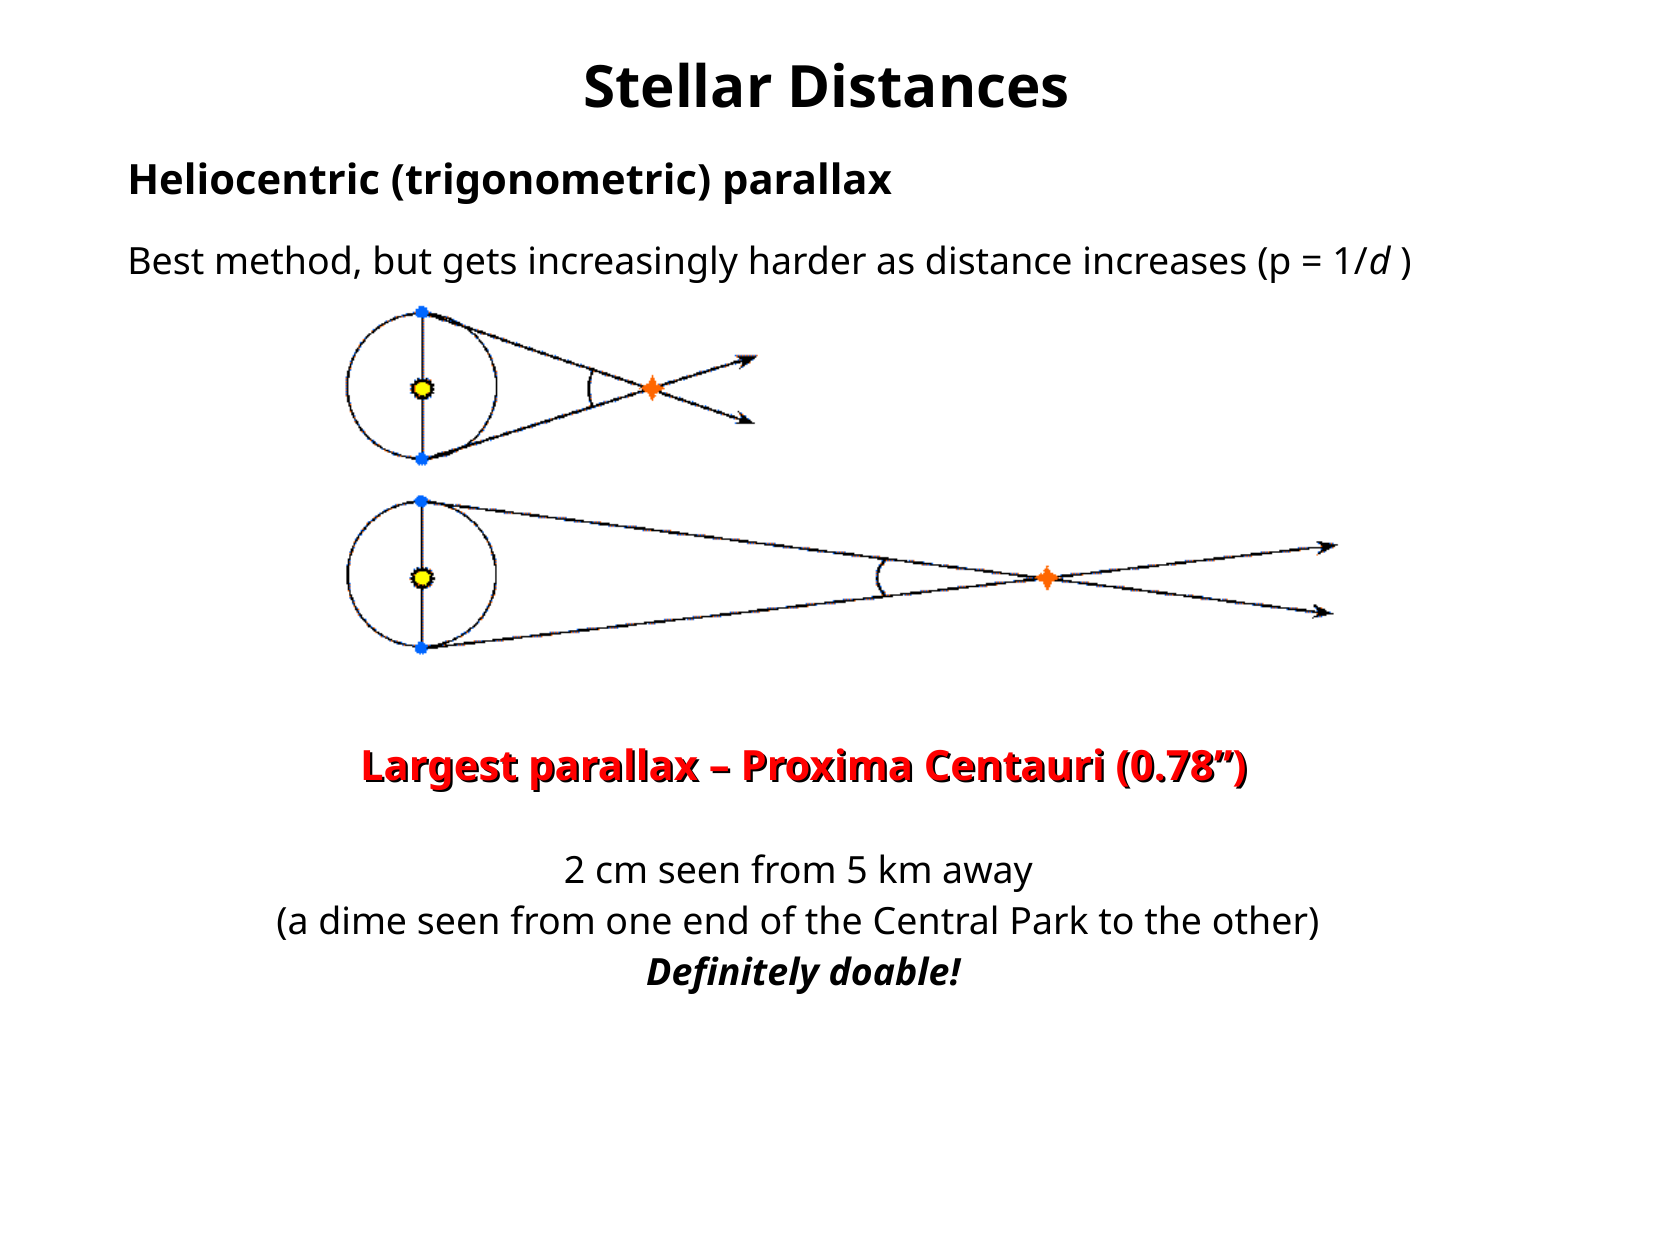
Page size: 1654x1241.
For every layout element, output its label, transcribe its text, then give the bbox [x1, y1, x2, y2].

text_box Largest parallax – Proxima Centauri (0.78”) 2 cm seen from 5 km away (a dime seen from one end of the Central Park to the other) Definitely doable! [91, 727, 1517, 1167]
text_box Heliocentric (trigonometric) parallax Best method, but gets increasingly harder as distance increases (p = 1/d ) [112, 142, 1538, 381]
text_box Stellar Distances [0, 37, 1654, 134]
picture [320, 381, 788, 473]
picture [328, 487, 1351, 662]
